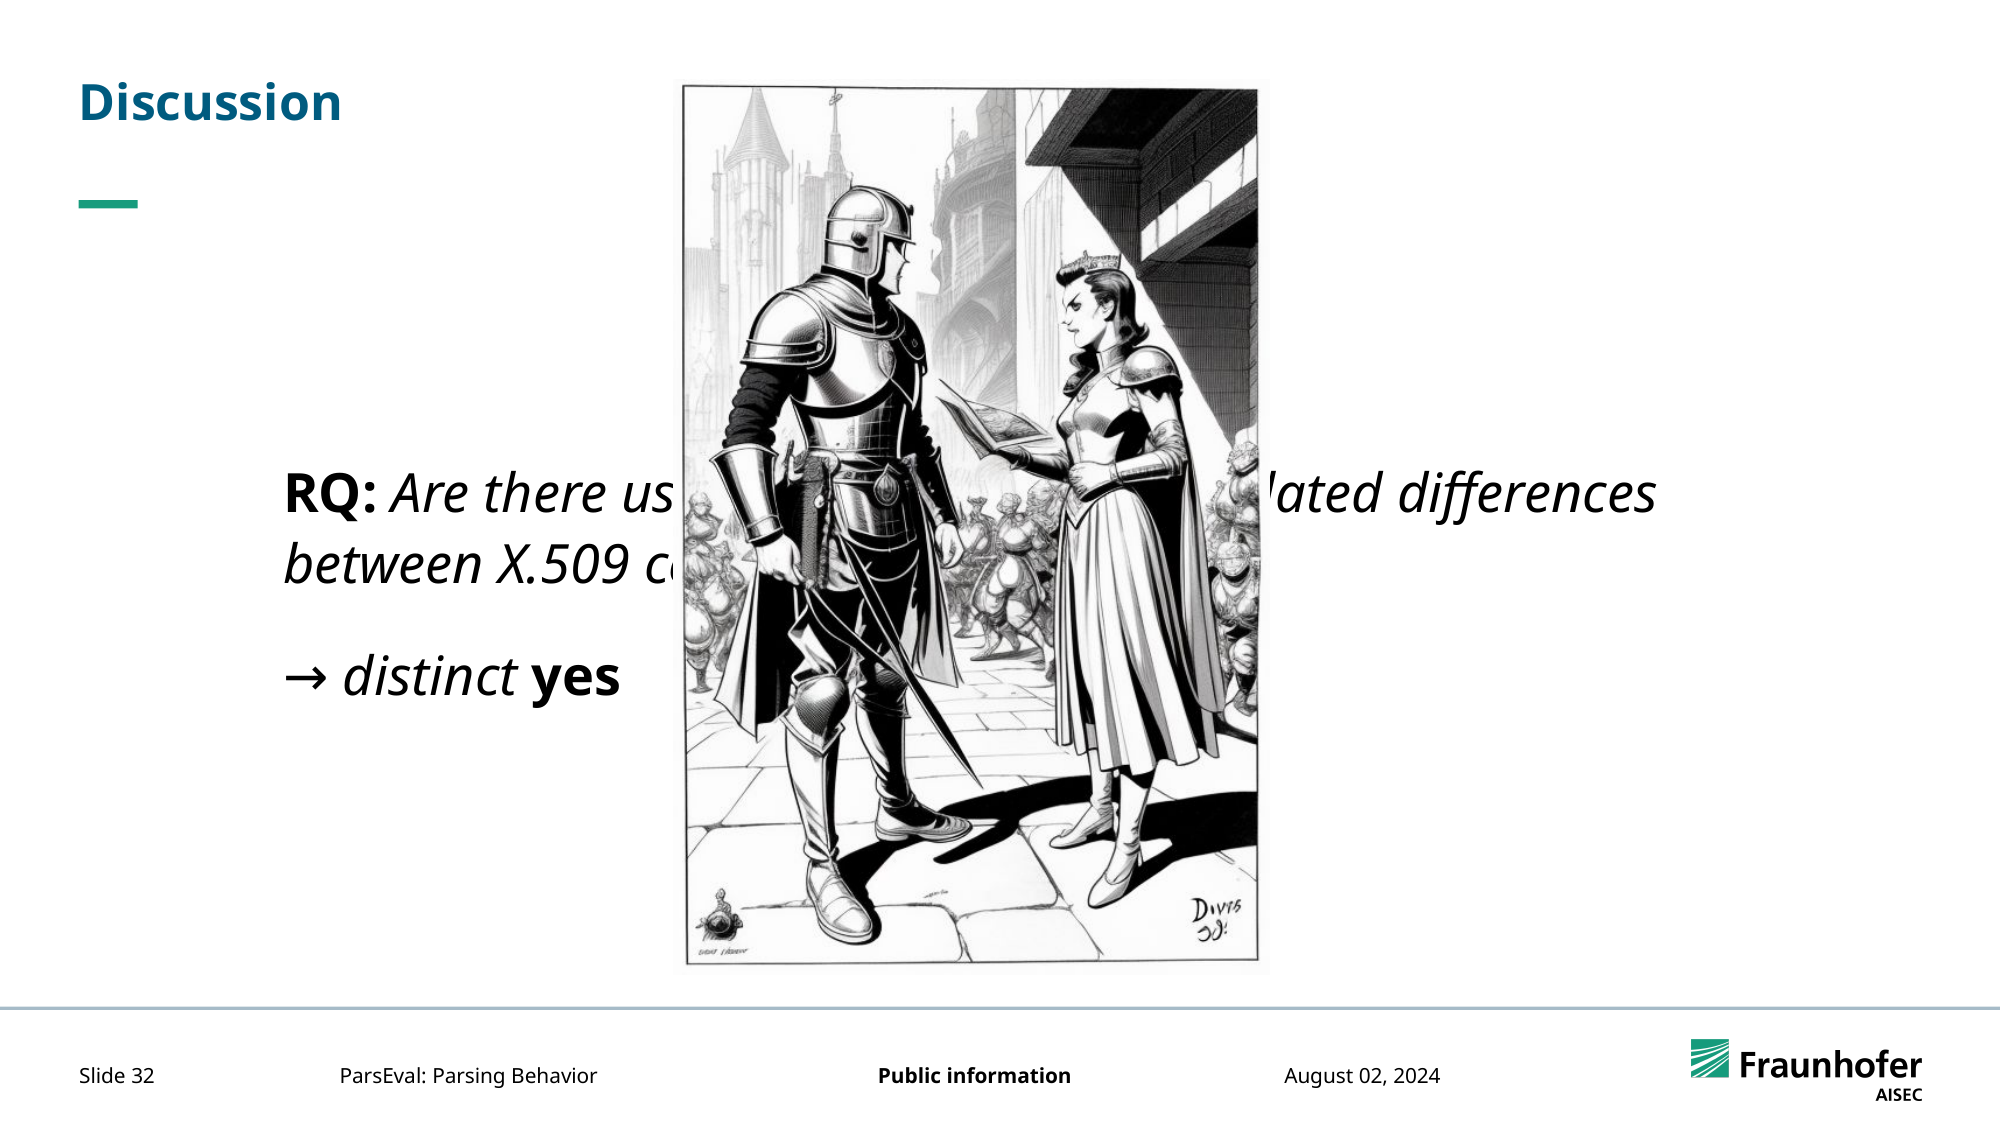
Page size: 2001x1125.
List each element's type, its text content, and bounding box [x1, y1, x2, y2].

picture [1691, 1039, 1922, 1101]
title Discussion [78, 64, 1922, 128]
list RQ: Are there user-visible and security-related differences between X.509 certificate parsers? → distinct yes [236, 236, 1772, 1010]
picture [673, 79, 1270, 975]
